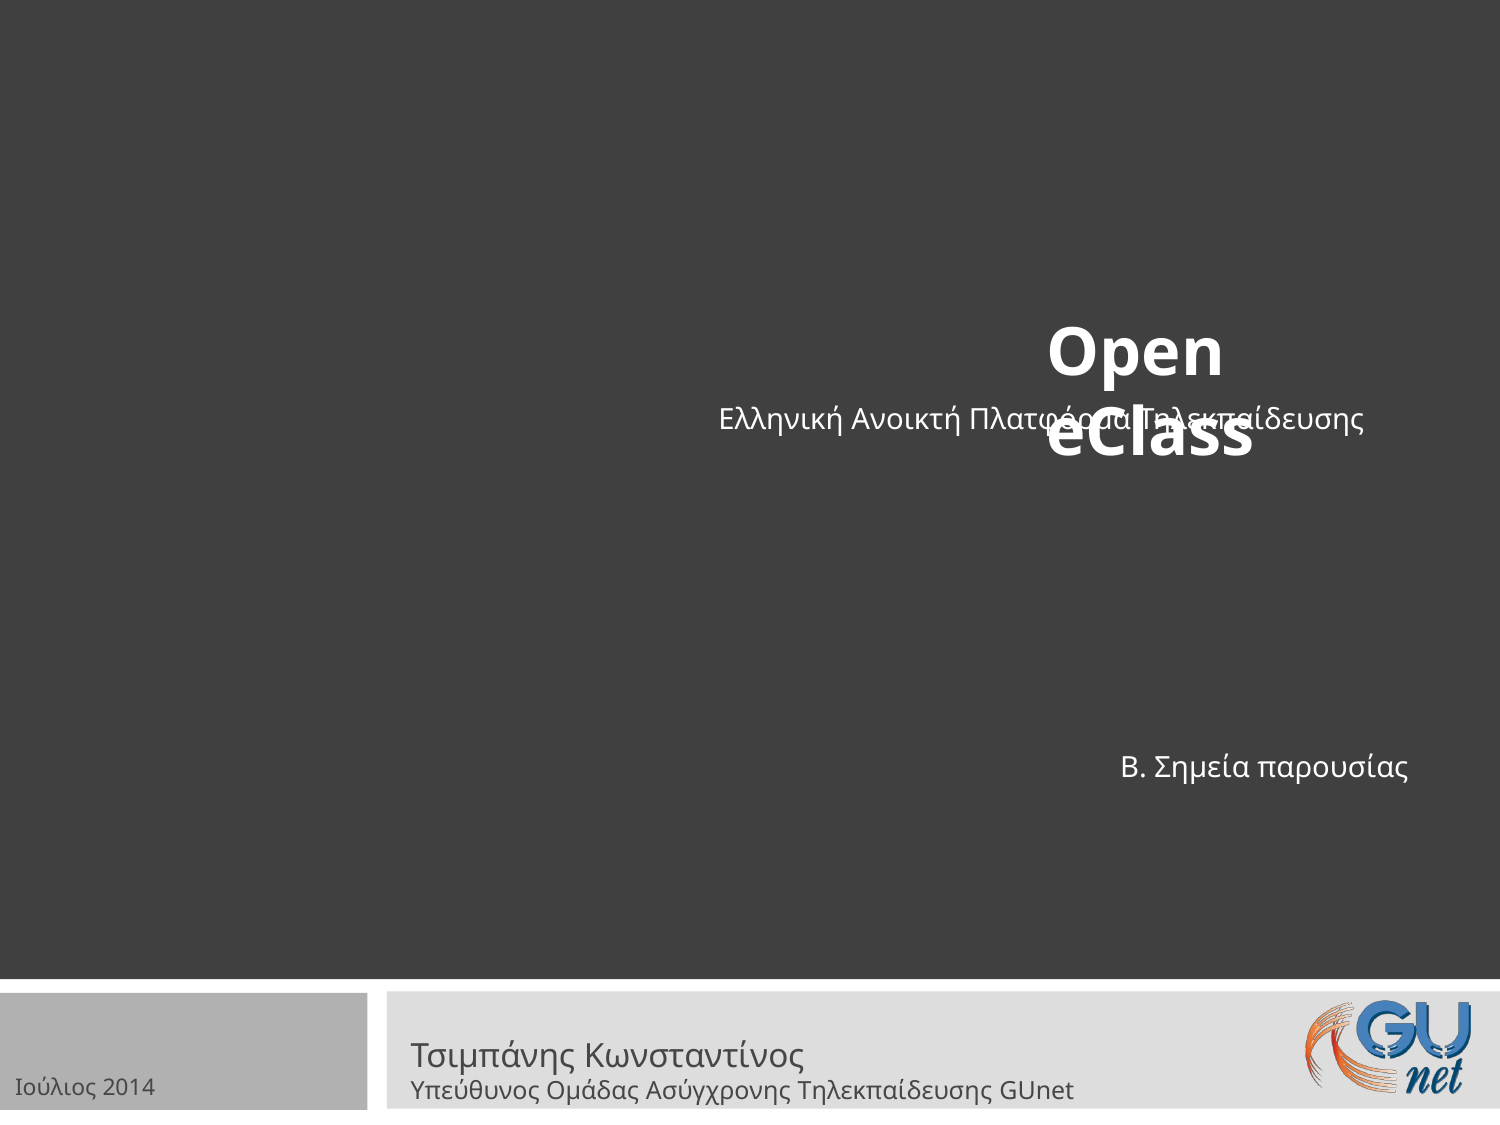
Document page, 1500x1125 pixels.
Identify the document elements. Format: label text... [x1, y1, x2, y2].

text_box Ιούλιος 2014 [12, 1072, 167, 1100]
text_box Β. Σημεία παρουσίας [1118, 748, 1423, 783]
text_box Τσιμπάνης Κωνσταντίνος Υπεύθυνος Ομάδας Ασύγχρονης Τηλεκπαίδευσης GUnet [408, 1034, 1109, 1103]
text_box Ελληνική Ανοικτή Πλατφόρμα Τηλεκπαίδευσης [716, 400, 1399, 431]
text_box [0, 0, 1500, 1125]
text_box Open eClass [1044, 308, 1399, 376]
